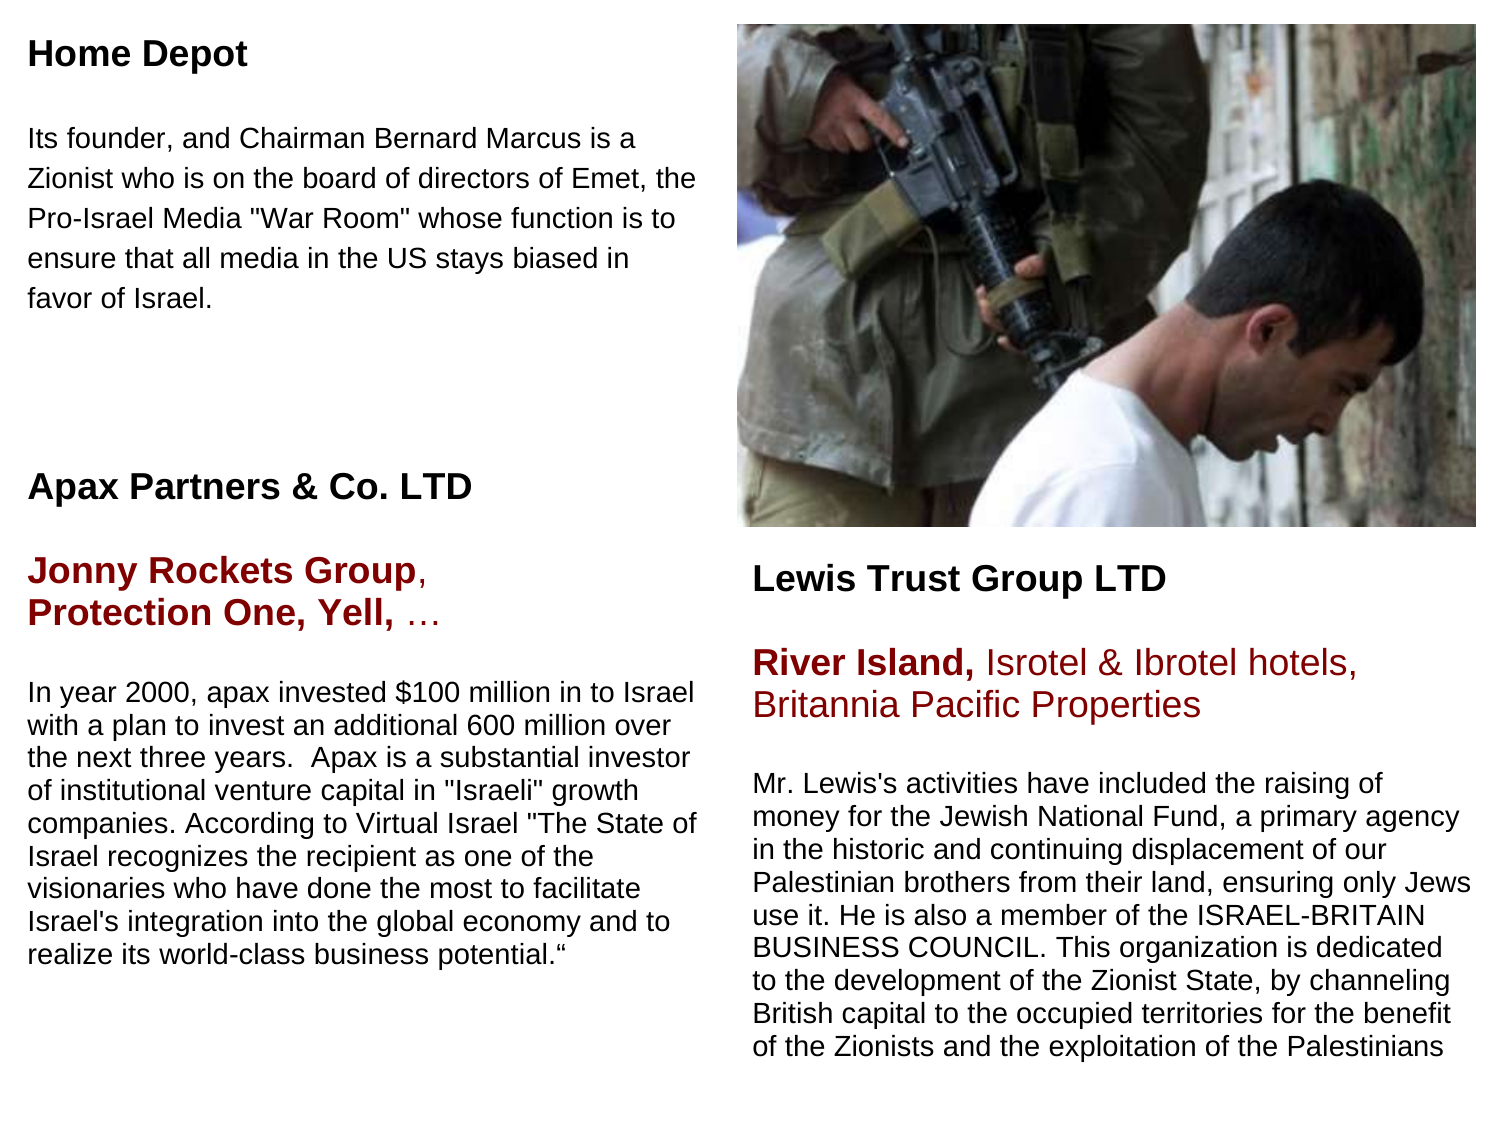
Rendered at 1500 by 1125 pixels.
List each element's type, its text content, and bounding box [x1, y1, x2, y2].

picture [737, 24, 1476, 527]
text_box Apax Partners & Co. LTD Jonny Rockets Group, Protection One, Yell, … In year 2000, apax invested $100 million in to Israel with a plan to invest an additional 600 million over the next three years. Apax is a substantial investor of institutional venture capital in "Israeli" growth companies. According to Virtual Israel "The State of Israel recognizes the recipient as one of the visionaries who have done the most to facilitate Israel's integration into the global economy and to realize its world-class business potential.“ [12, 458, 725, 979]
text_box Lewis Trust Group LTD River Island, Isrotel & Ibrotel hotels, Britannia Pacific Properties Mr. Lewis's activities have included the raising of money for the Jewish National Fund, a primary agency in the historic and continuing displacement of our Palestinian brothers from their land, ensuring only Jews use it. He is also a member of the ISRAEL-BRITAIN BUSINESS COUNCIL. This organization is dedicated to the development of the Zionist State, by channeling British capital to the occupied territories for the benefit of the Zionists and the exploitation of the Palestinians [737, 549, 1488, 1071]
list Home Depot Its founder, and Chairman Bernard Marcus is a Zionist who is on the board of directors of Emet, the Pro-Israel Media "War Room" whose function is to ensure that all media in the US stays biased in favor of Israel. [12, 24, 725, 388]
